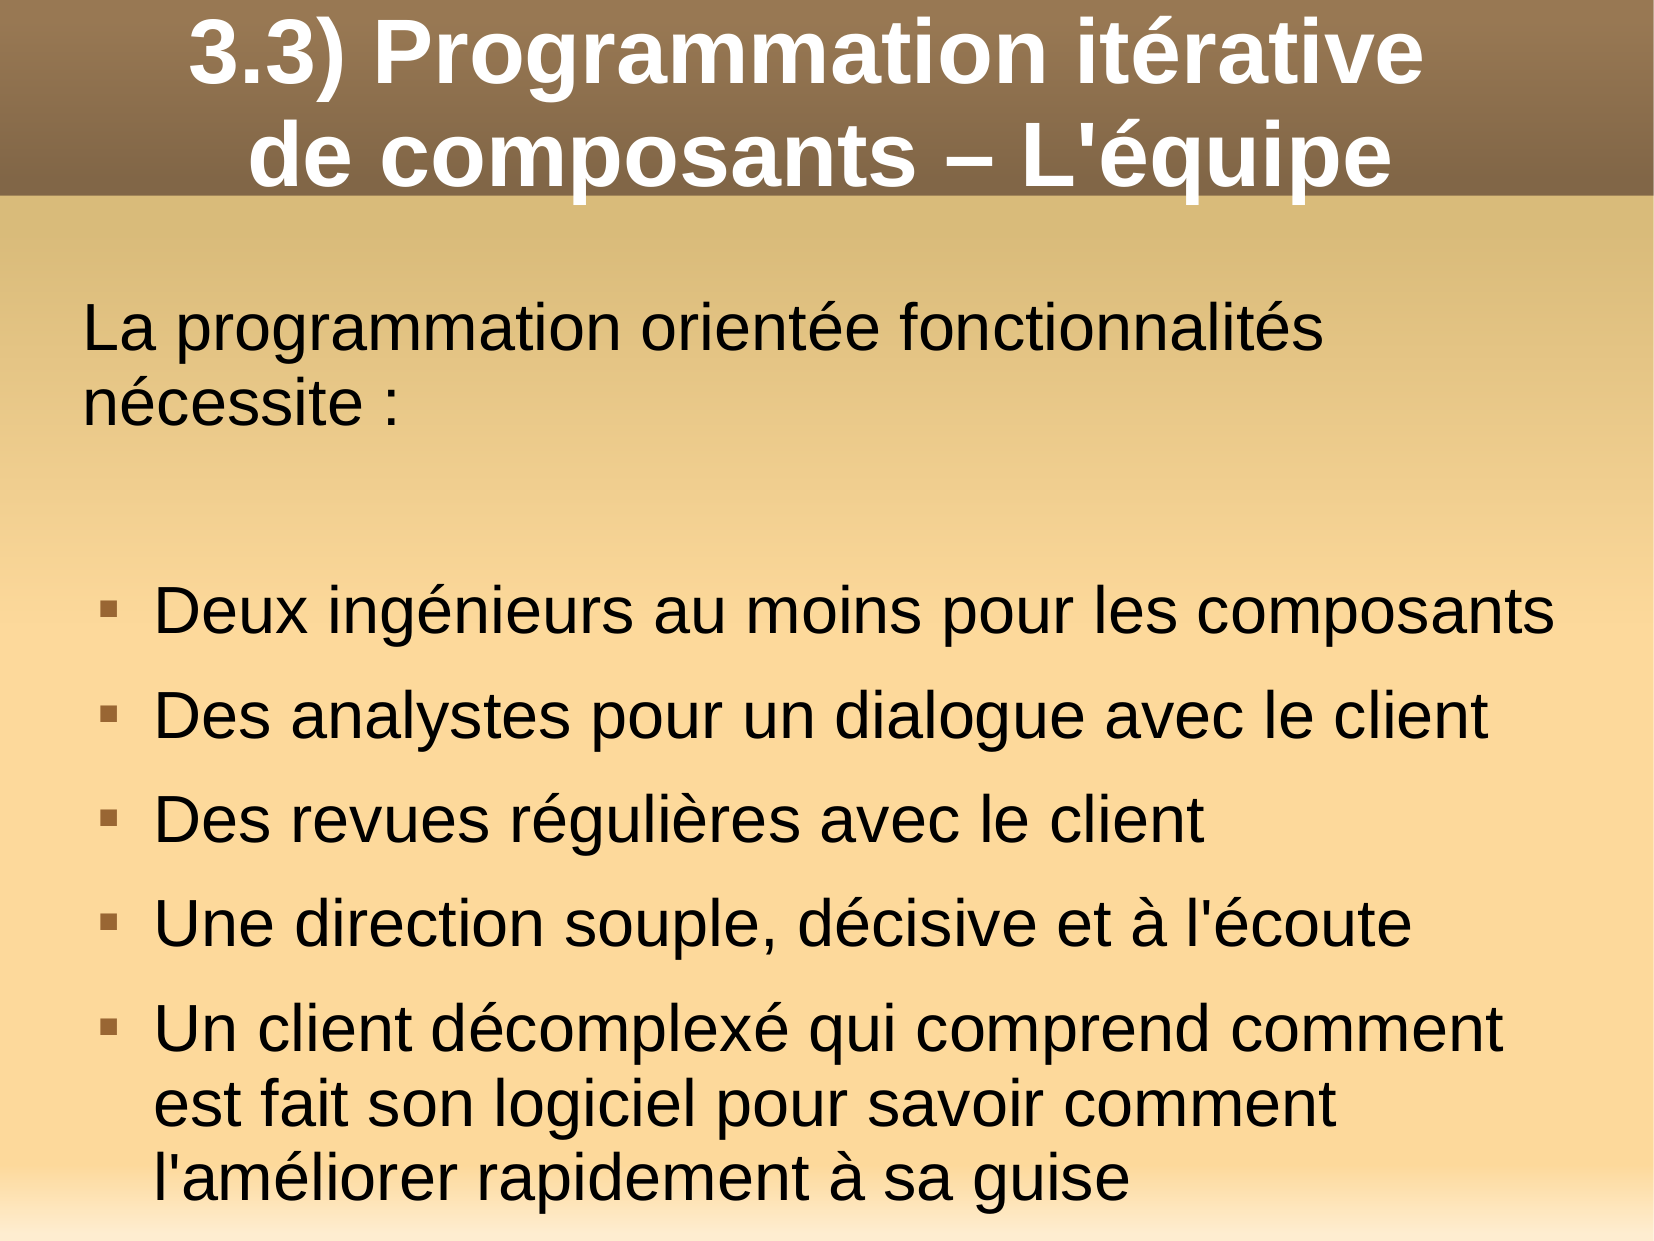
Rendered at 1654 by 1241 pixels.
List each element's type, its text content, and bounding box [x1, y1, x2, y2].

title 3.3) Programmation itérative de composants – L'équipe [76, 1, 1565, 207]
list La programmation orientée fonctionnalités nécessite : Deux ingénieurs au moins pour les composants Des analystes pour un dialogue avec le client Des revues régulières avec le client Une direction souple, décisive et à l'écoute Un client décomplexé qui comprend comment est fait son logiciel pour savoir comment l'améliorer rapidement à sa guise [82, 290, 1571, 1216]
picture [0, 0, 1654, 1241]
